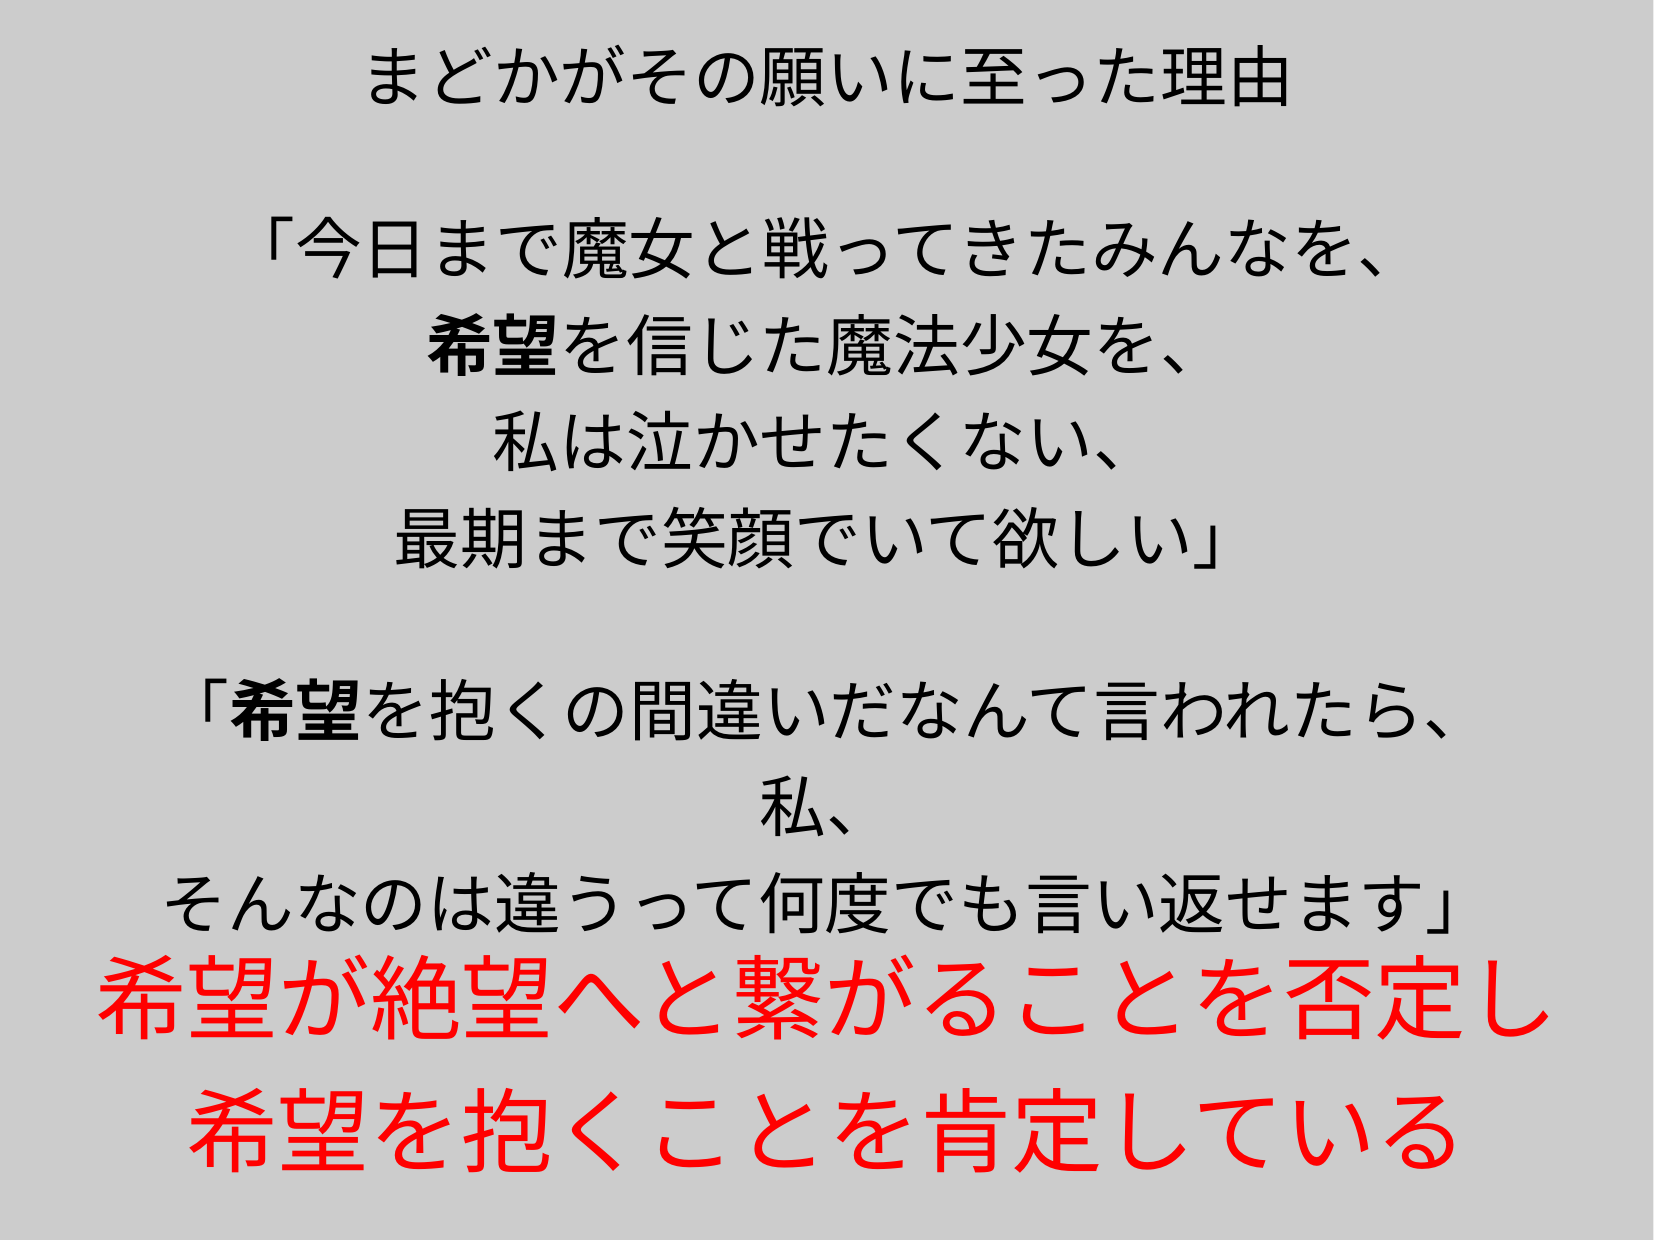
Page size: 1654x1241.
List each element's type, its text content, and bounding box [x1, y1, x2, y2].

text_box 希望が絶望へと繋がることを否定し 希望を抱くことを肯定している [82, 966, 1571, 1153]
subtitle まどかがその願いに至った理由 「今日まで魔女と戦ってきたみんなを、 希望を信じた魔法少女を、 私は泣かせたくない、 最期まで笑顔でいて欲しい」 「希望を抱くの間違いだなんて言われたら、 私、 そんなのは違うって何度でも言い返せます」 [82, 56, 1571, 916]
